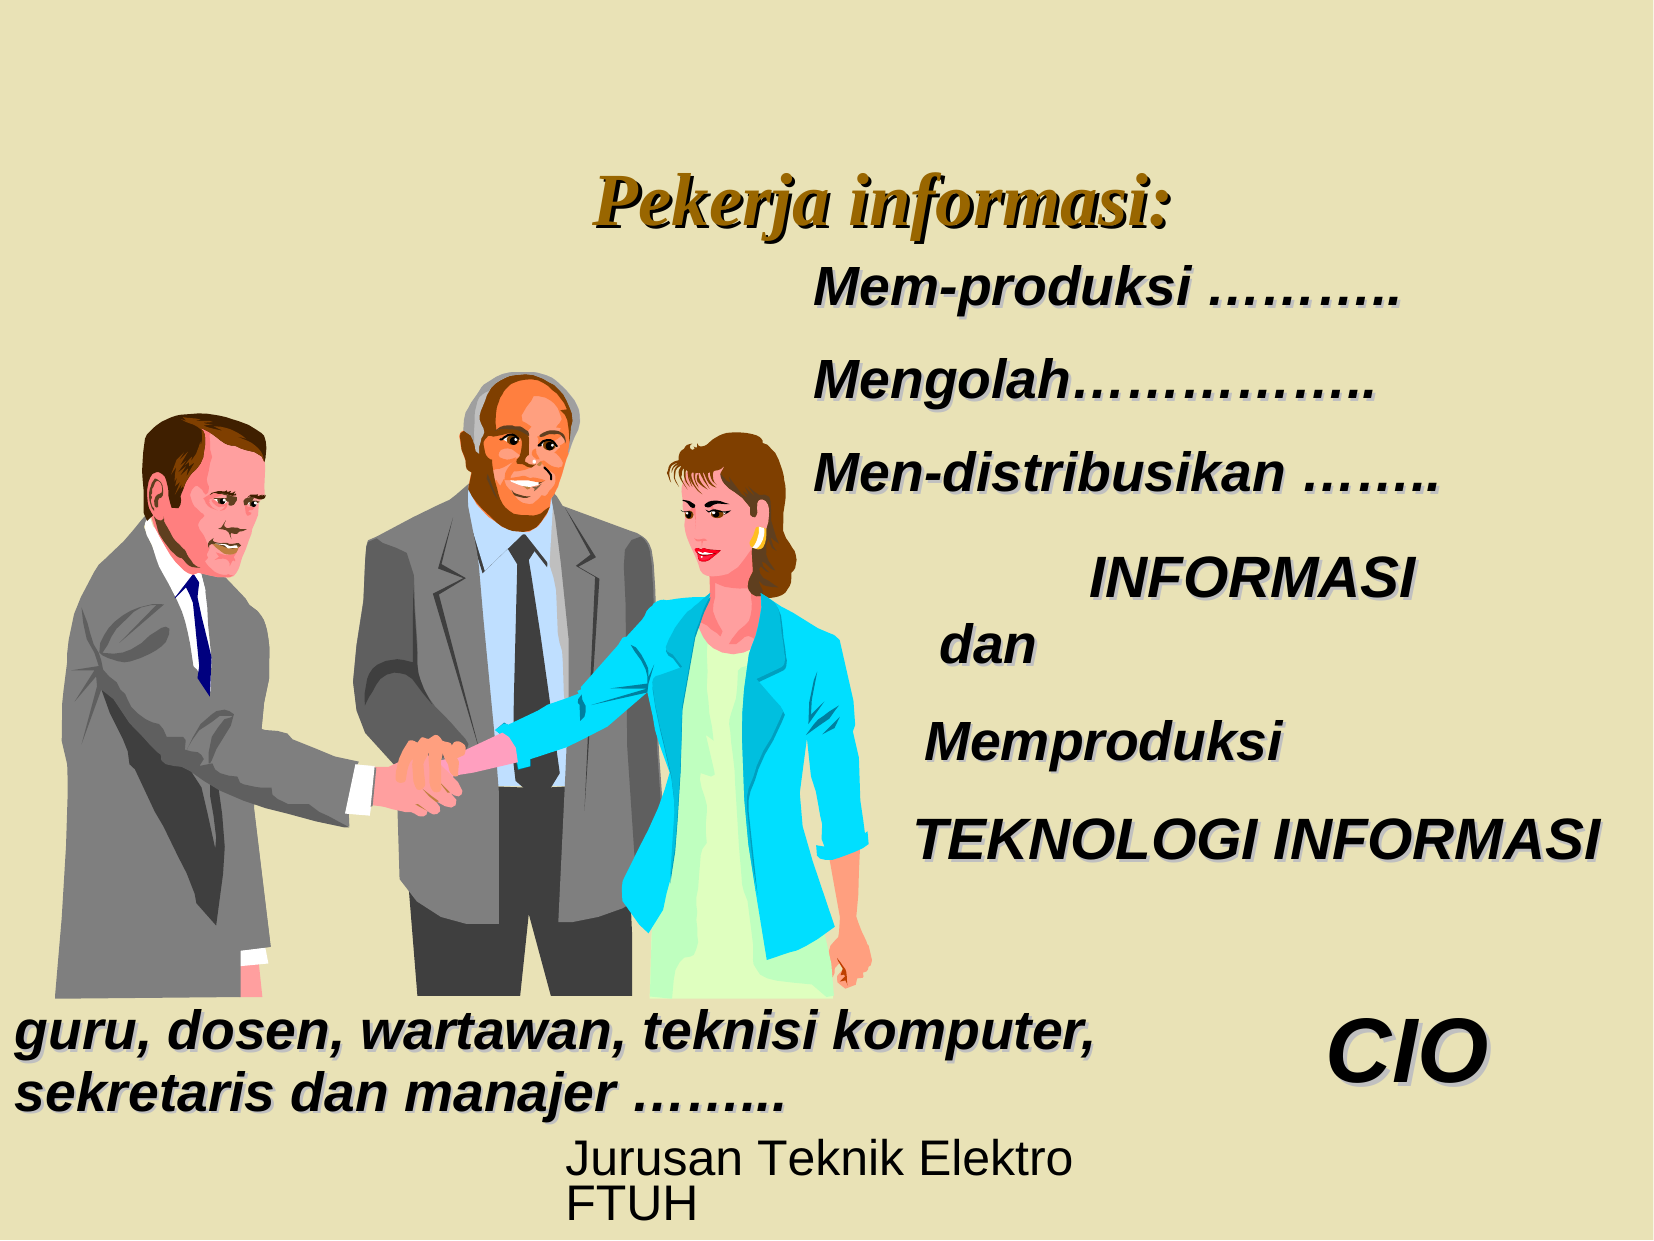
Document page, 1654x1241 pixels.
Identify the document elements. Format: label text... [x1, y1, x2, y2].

text_box CIO [1311, 992, 1504, 1111]
picture [55, 372, 873, 992]
text_box TEKNOLOGI INFORMASI [897, 799, 1616, 880]
text_box Memproduksi [909, 702, 1558, 780]
text_box guru, dosen, wartawan, teknisi komputer, sekretaris dan manajer ……... [0, 992, 1268, 1132]
text_box Mem-produksi ……….. Mengolah…………….. Men-distribusikan …….. [799, 247, 1503, 512]
text_box dan [924, 606, 1053, 684]
text_box INFORMASI [1074, 537, 1558, 618]
title Pekerja informasi: [274, 110, 1492, 290]
